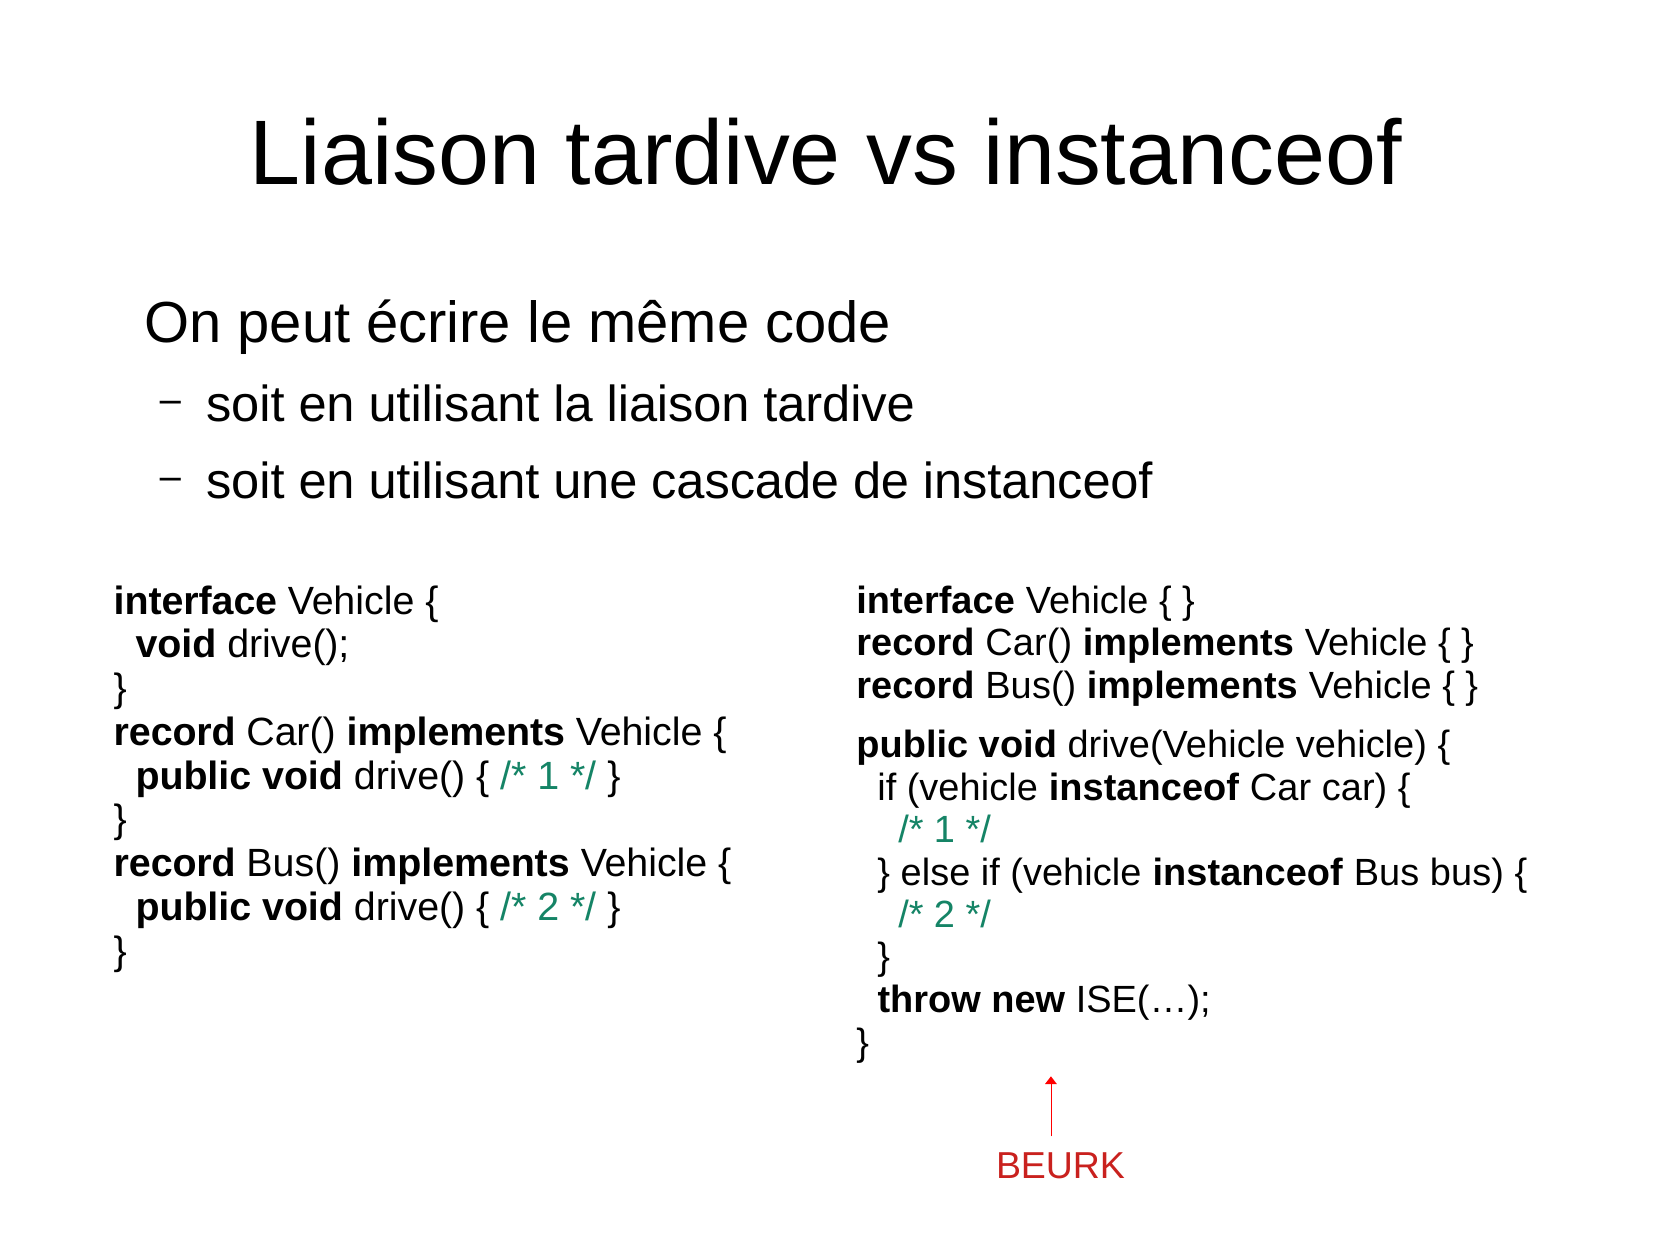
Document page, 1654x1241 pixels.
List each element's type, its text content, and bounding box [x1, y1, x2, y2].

list interface Vehicle { } record Car() implements Vehicle { } record Bus() implements Vehicle { } public void drive(Vehicle vehicle) { if (vehicle instanceof Car car) { /* 1 */ } else if (vehicle instanceof Bus bus) { /* 2 */ } throw new ISE(…); } [816, 578, 1621, 1194]
text_box BEURK [981, 1136, 1141, 1194]
title Liaison tardive vs instanceof [82, 49, 1571, 257]
list On peut écrire le même code soit en utilisant la liaison tardive soit en utilisant une cascade de instanceof [82, 290, 1571, 511]
list interface Vehicle { void drive(); } record Car() implements Vehicle { public void drive() { /* 1 */ } } record Bus() implements Vehicle { public void drive() { /* 2 */ } } [71, 578, 816, 1149]
